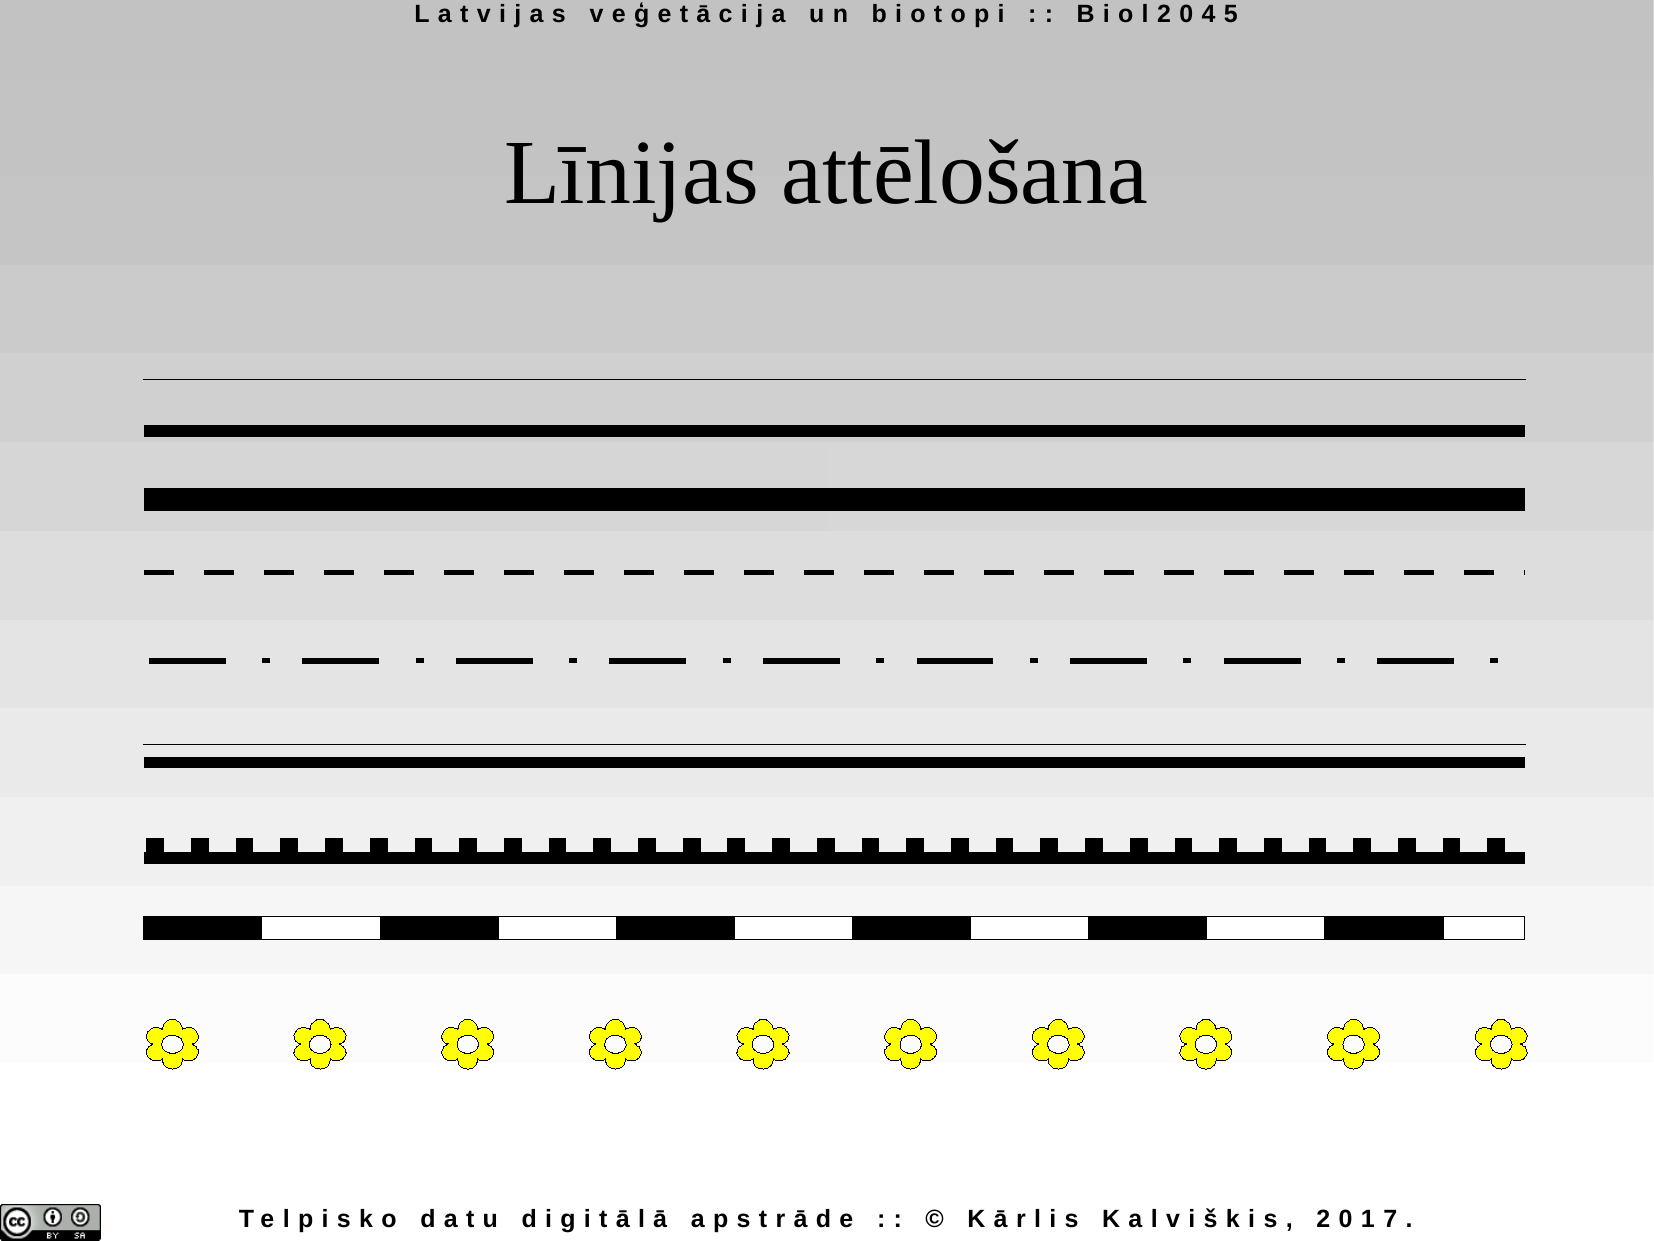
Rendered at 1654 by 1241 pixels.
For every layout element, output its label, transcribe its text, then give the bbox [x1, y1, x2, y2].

text_box [146, 1019, 199, 1070]
picture [0, 0, 1654, 1241]
text_box [736, 1019, 790, 1070]
text_box [1475, 1019, 1528, 1070]
text_box [1327, 1019, 1380, 1070]
title Līnijas attēlošana [29, 49, 1625, 296]
text_box [293, 1019, 347, 1070]
text_box [1179, 1019, 1232, 1070]
text_box [1032, 1019, 1085, 1070]
text_box [143, 916, 1525, 940]
text_box [884, 1019, 937, 1070]
text_box [589, 1019, 642, 1070]
text_box [441, 1019, 494, 1070]
